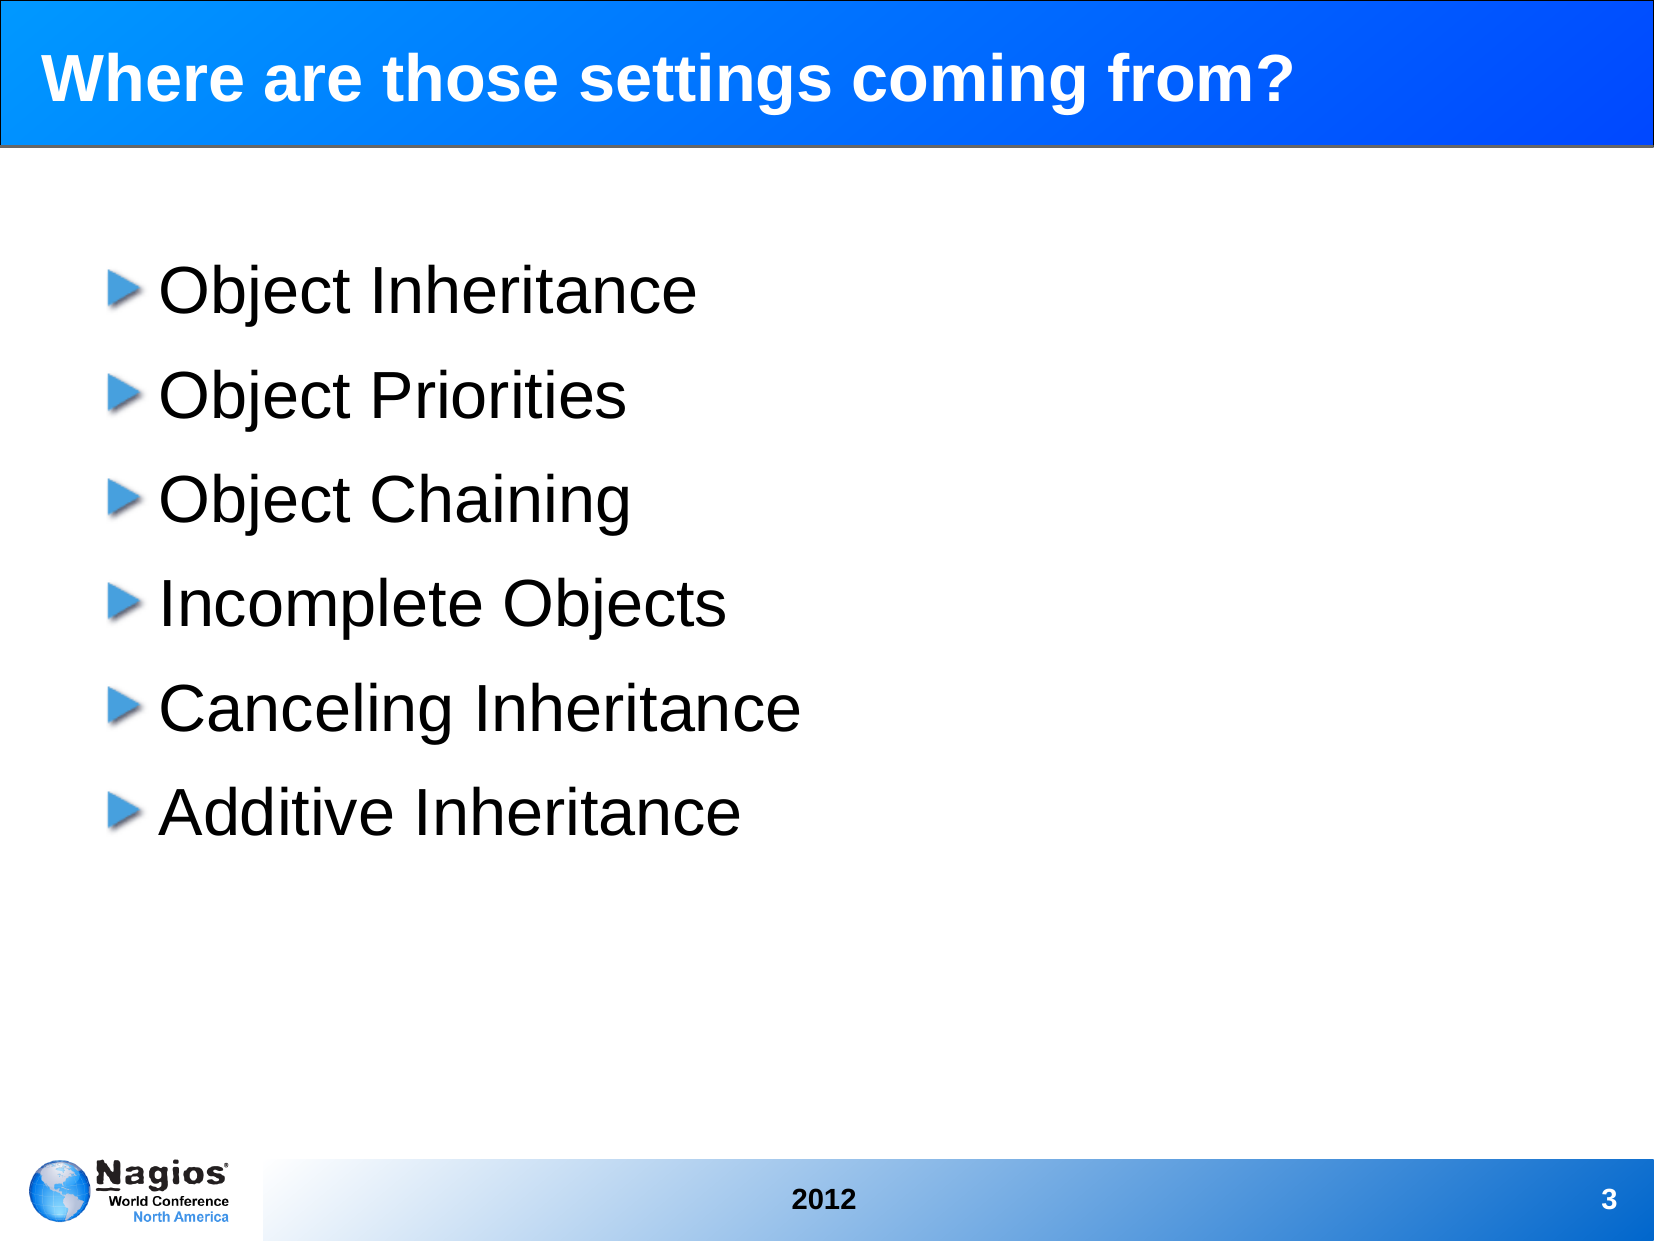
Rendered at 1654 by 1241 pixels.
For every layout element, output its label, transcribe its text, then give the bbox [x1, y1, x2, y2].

title Where are those settings coming from? [41, 29, 1491, 127]
list Object Inheritance Object Priorities Object Chaining Incomplete Objects Canceling Inheritance Additive Inheritance [87, 253, 1089, 1072]
picture [29, 1159, 229, 1235]
